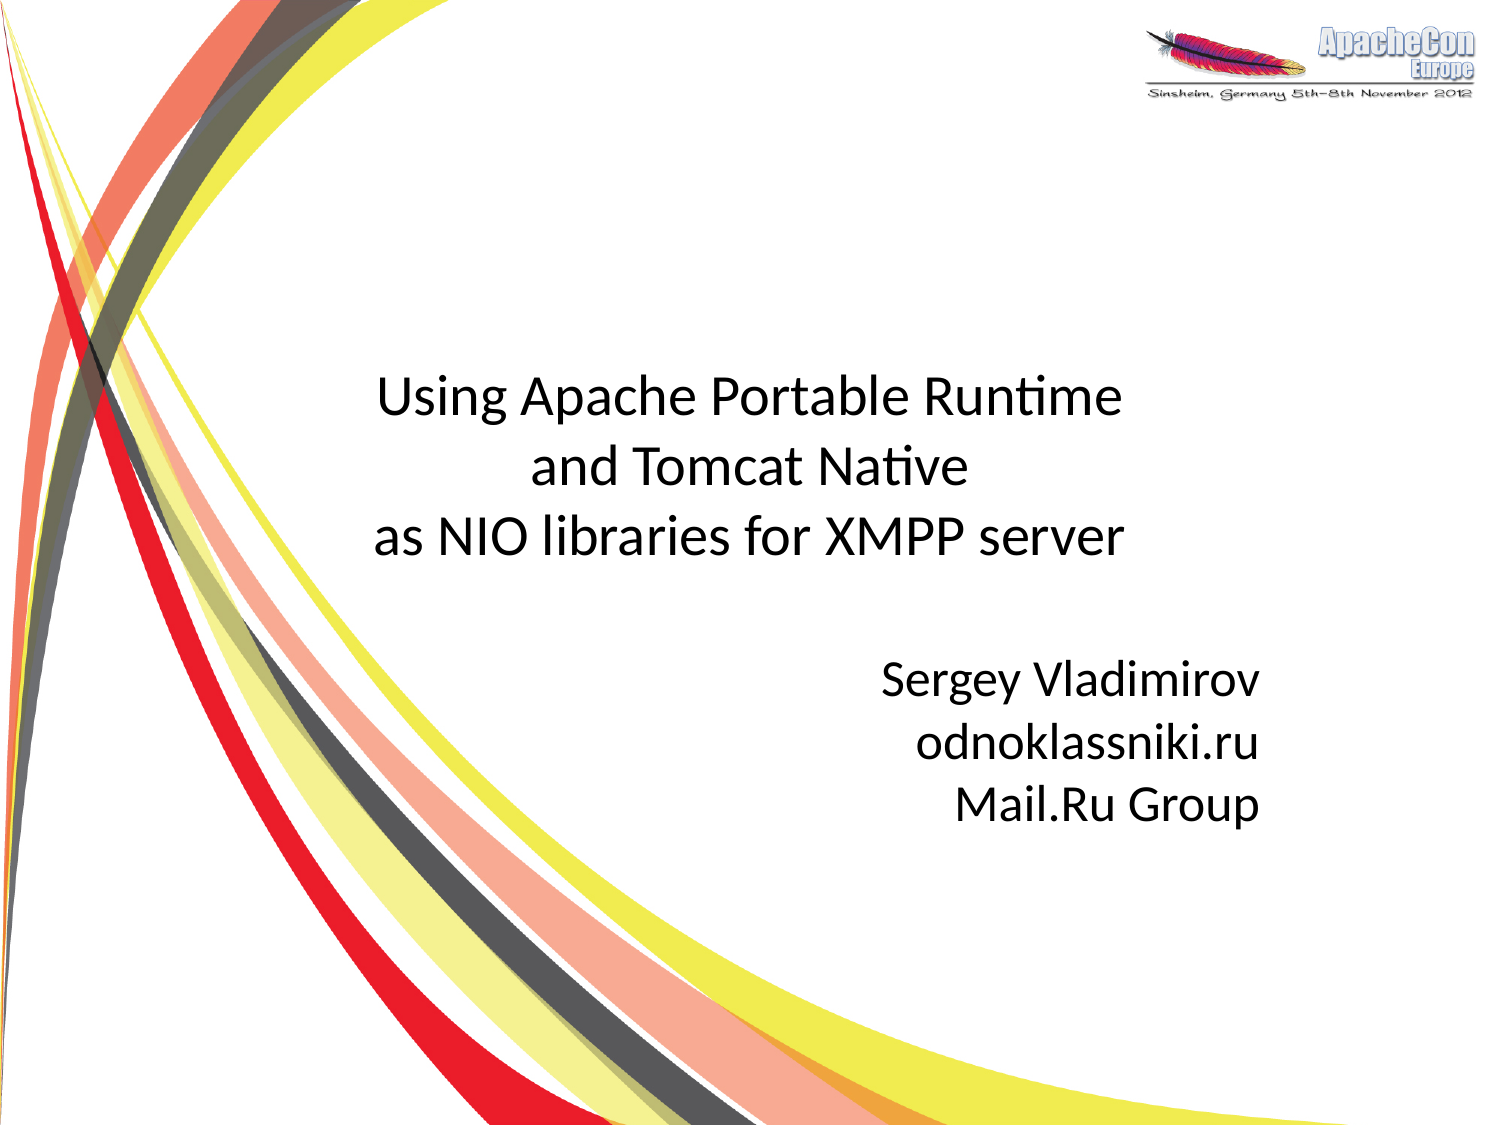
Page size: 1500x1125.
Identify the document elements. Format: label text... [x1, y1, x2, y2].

title Using Apache Portable Runtime and Tomcat Native as NIO libraries for XMPP server [112, 349, 1388, 591]
picture [0, 0, 1500, 1125]
subtitle Sergey Vladimirov odnoklassniki.ru Mail.Ru Group [225, 637, 1275, 925]
